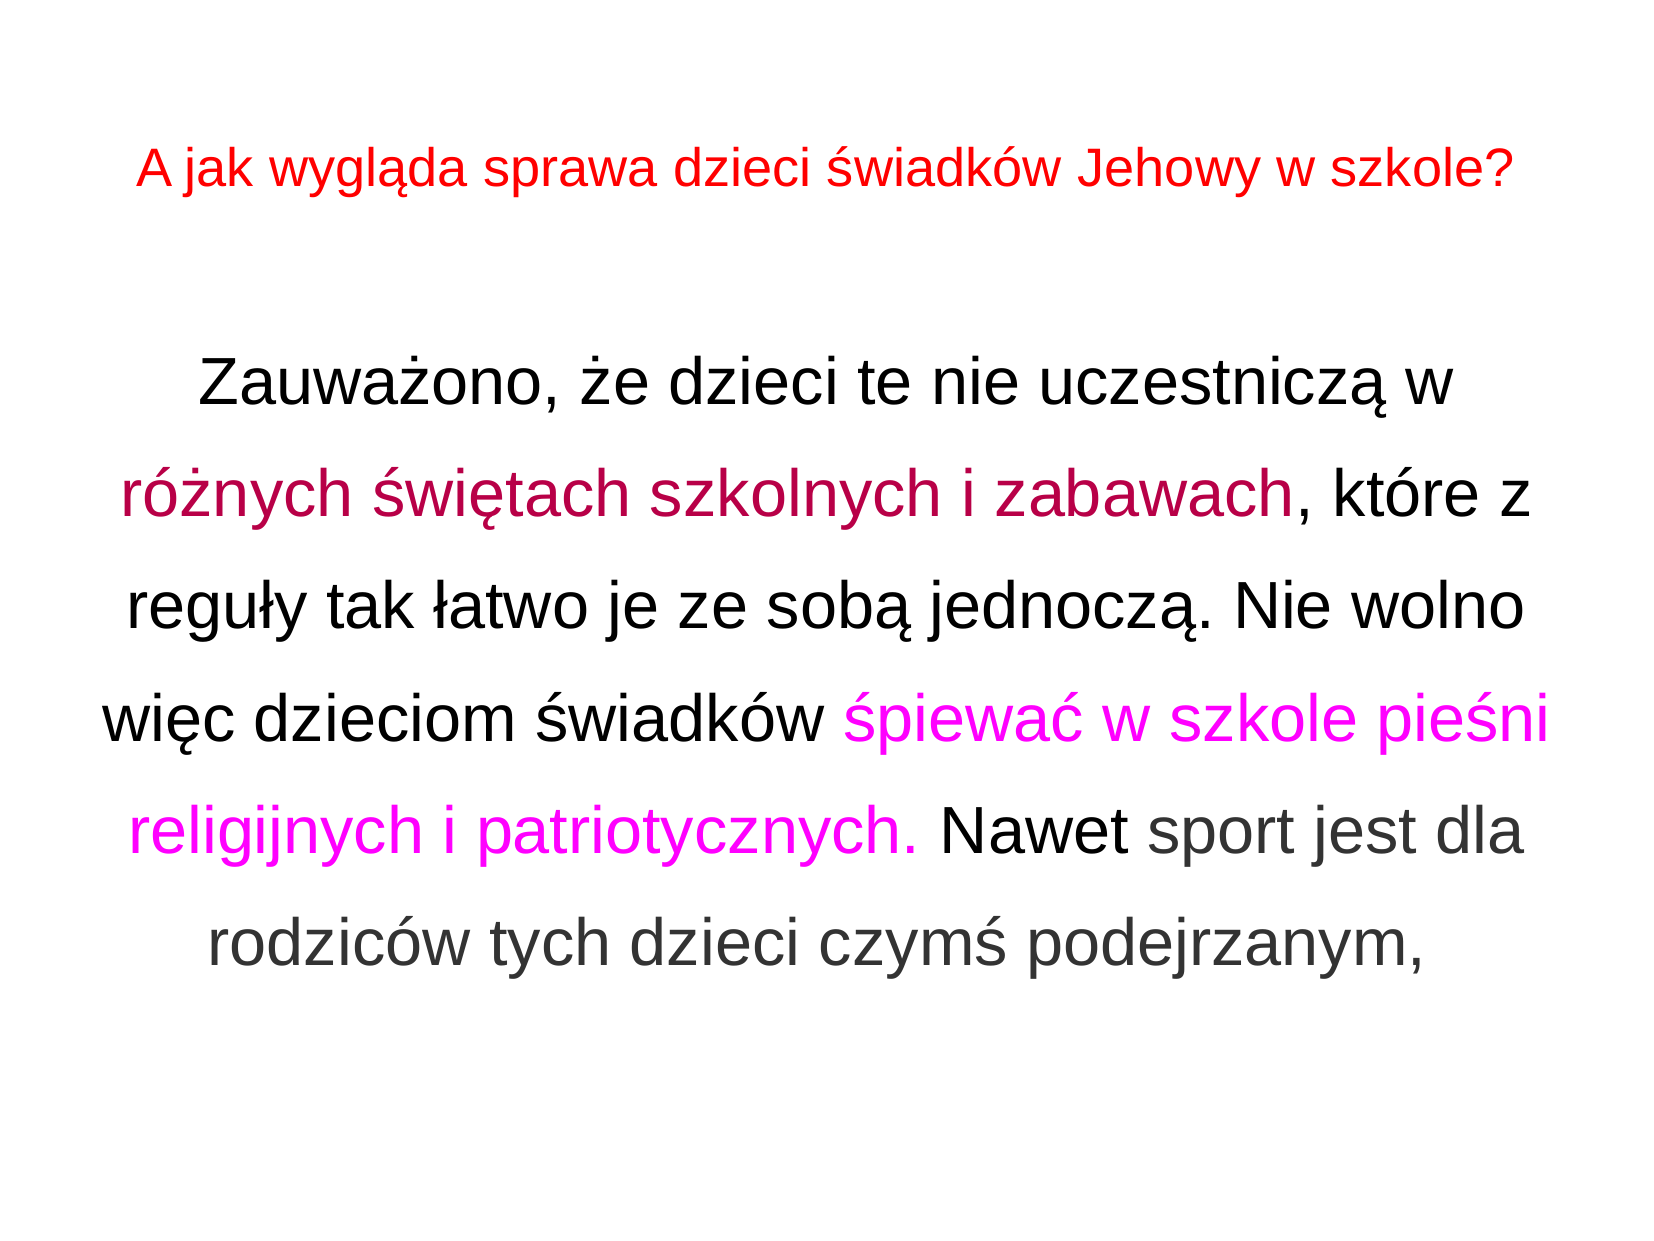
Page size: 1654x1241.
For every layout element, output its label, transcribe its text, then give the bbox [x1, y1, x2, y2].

subtitle Zauważono, że dzieci te nie uczestniczą w różnych świętach szkolnych i zabawach, które z reguły tak łatwo je ze sobą jednoczą. Nie wolno więc dzieciom świadków śpiewać w szkole pieśni religijnych i patriotycznych. Nawet sport jest dla rodziców tych dzieci czymś podejrzanym, [82, 297, 1571, 1102]
title A jak wygląda sprawa dzieci świadków Jehowy w szkole? [82, 56, 1571, 250]
